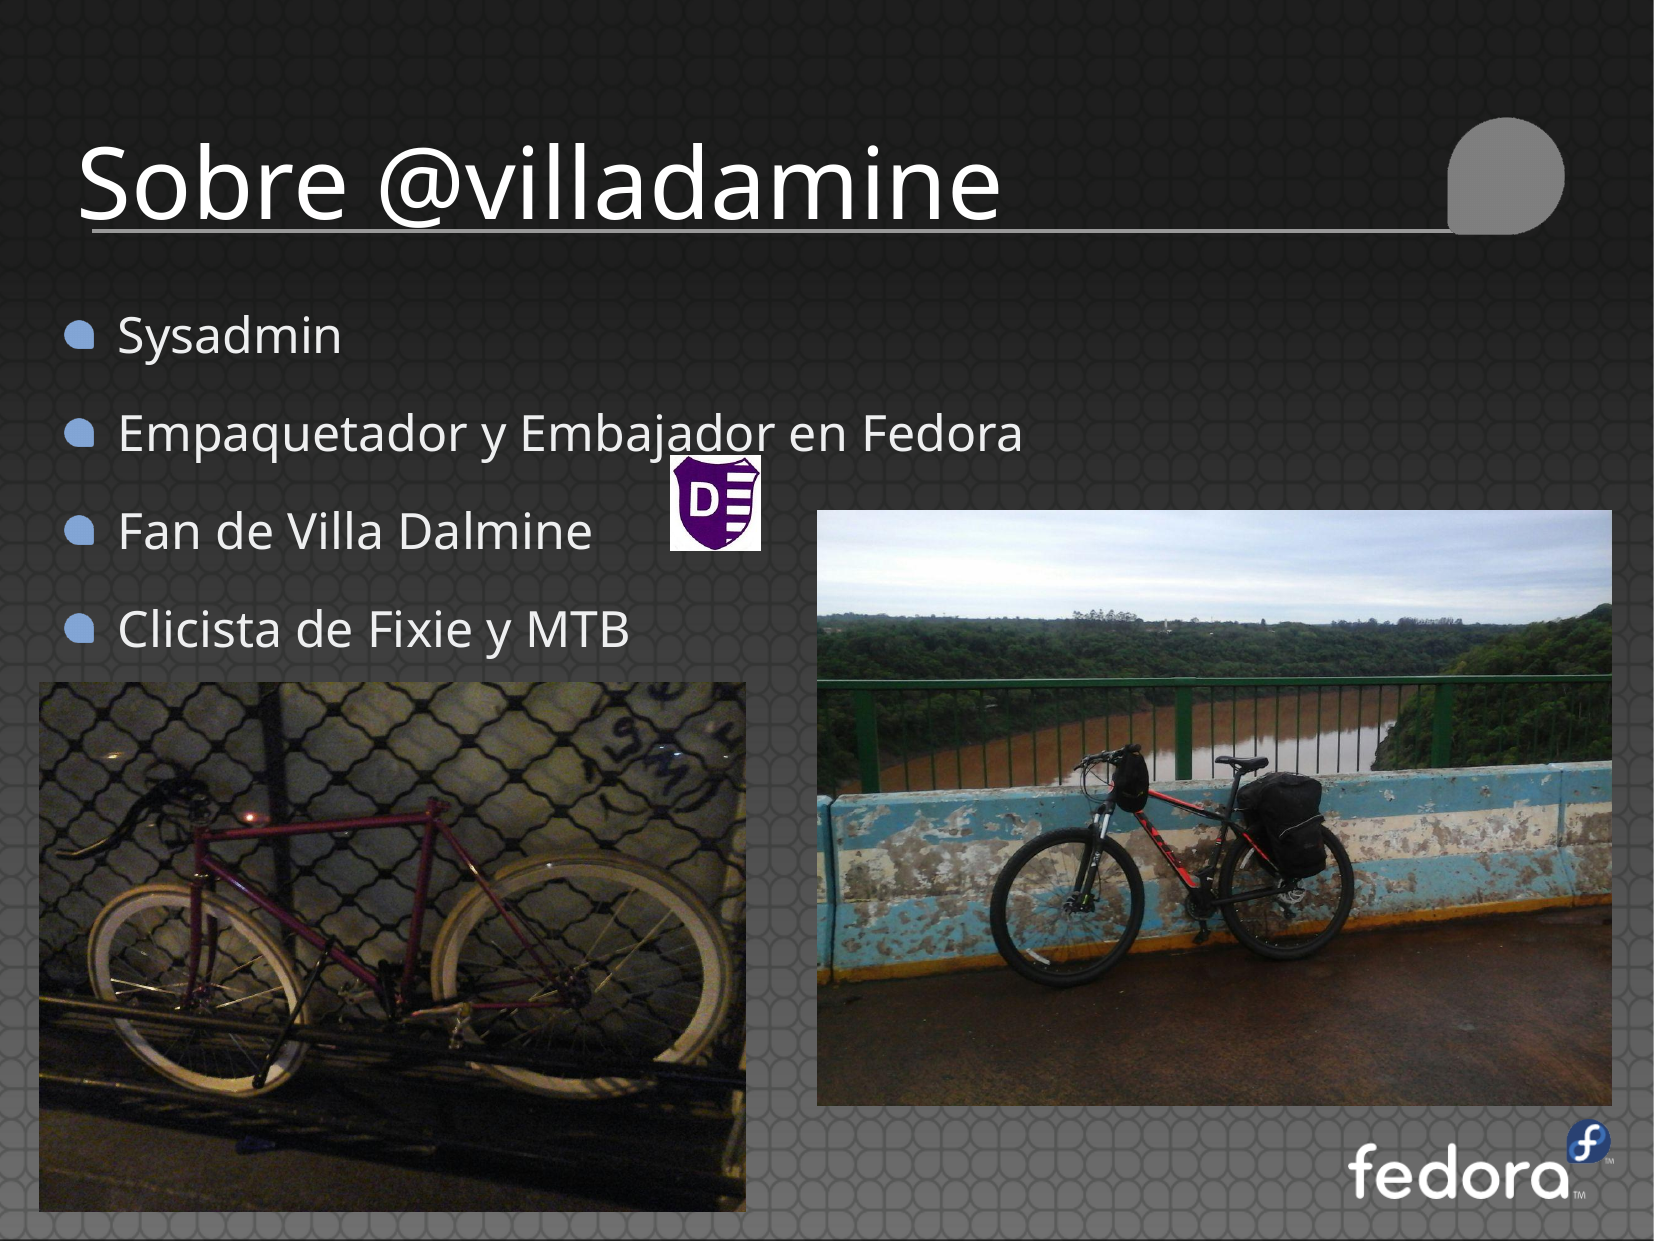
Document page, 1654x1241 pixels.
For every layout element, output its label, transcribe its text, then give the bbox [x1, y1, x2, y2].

title Sobre @villadamine [76, 112, 1566, 249]
list Sysadmin Empaquetador y Embajador en Fedora Fan de Villa Dalmine Clicista de Fixie y MTB [46, 300, 1536, 1105]
picture [0, 0, 1654, 1241]
